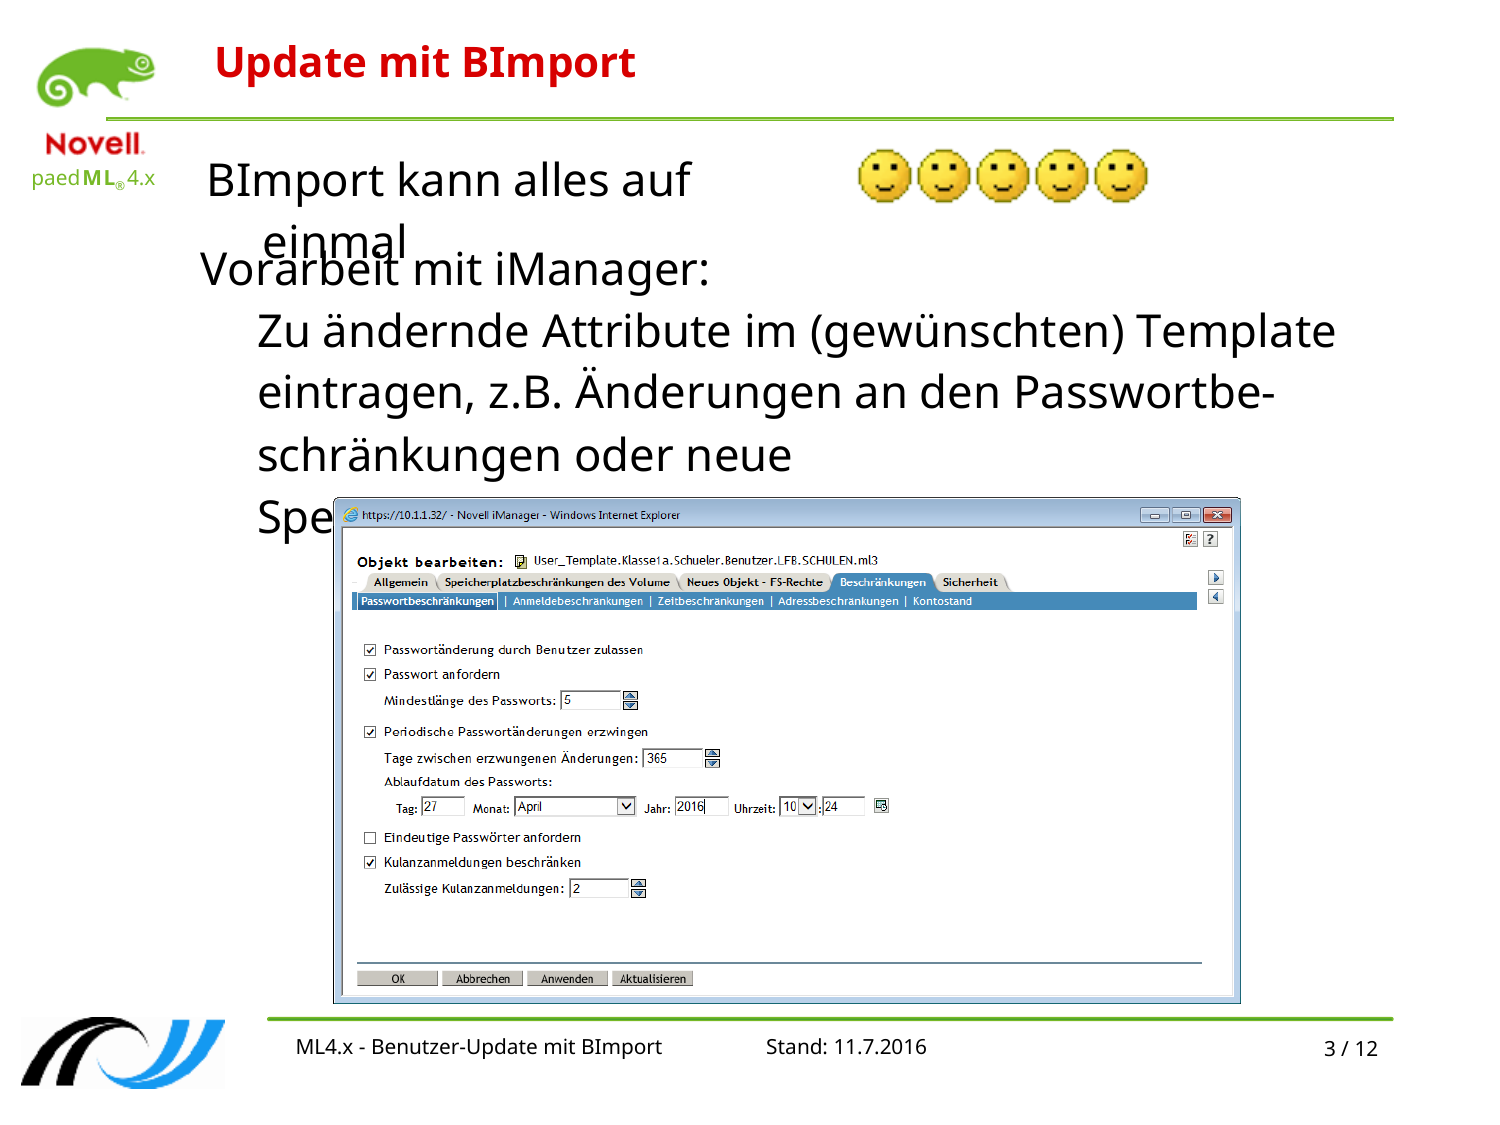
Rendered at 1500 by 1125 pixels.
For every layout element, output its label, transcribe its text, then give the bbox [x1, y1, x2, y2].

picture [333, 497, 1241, 1004]
picture [24, 32, 167, 175]
picture [21, 1017, 225, 1089]
list BImport kann alles auf einmal [206, 147, 827, 236]
picture [856, 147, 1152, 207]
list Vorarbeit mit iManager: Zu ändernde Attribute im (gewünschten) Template eintragen, z.B. Änderungen an den Passwortbe-schränkungen oder neue Speicherplatzbeschränkungen [200, 236, 1388, 568]
title Update mit BImport [214, 16, 1393, 108]
